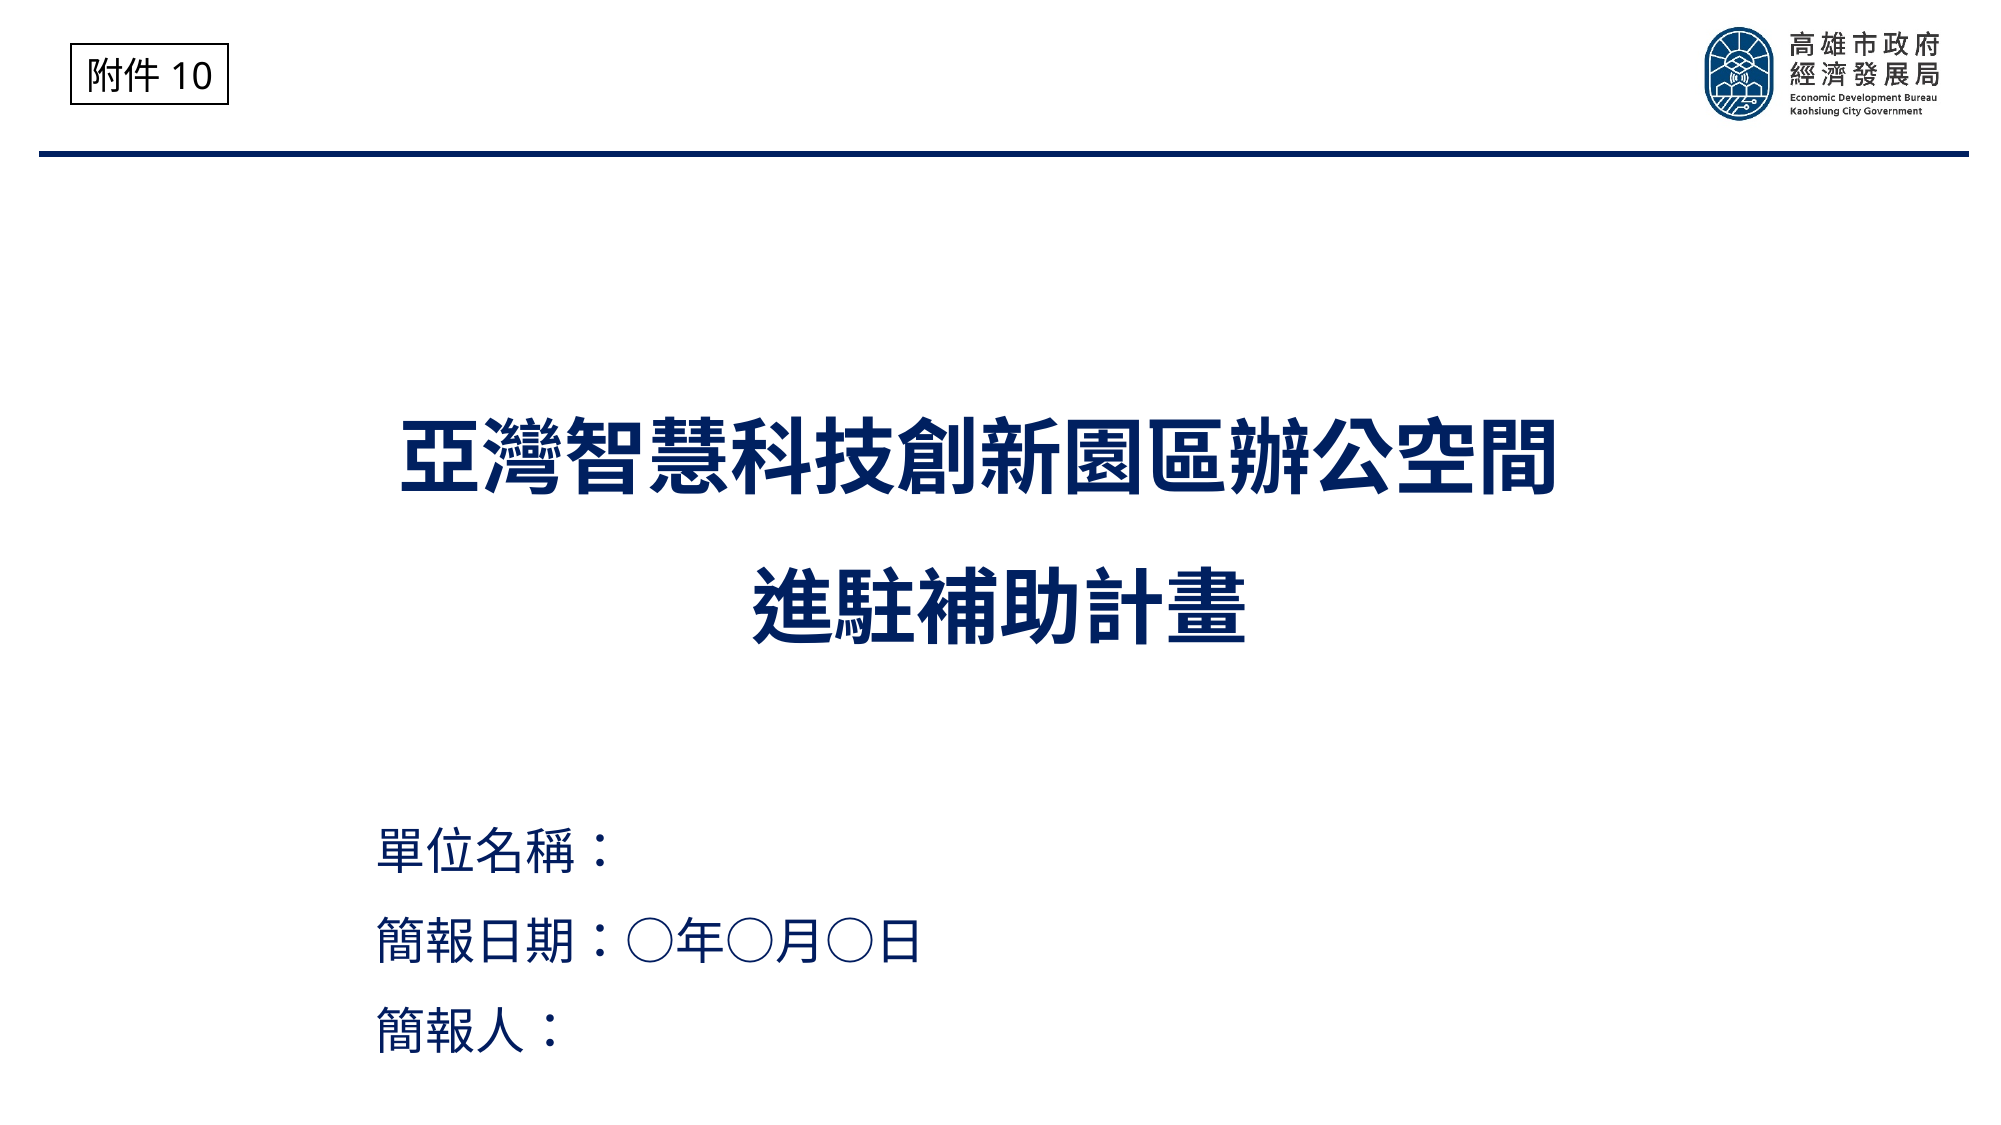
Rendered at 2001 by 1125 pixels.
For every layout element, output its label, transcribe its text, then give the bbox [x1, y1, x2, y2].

text_box 附件10 [71, 44, 229, 105]
text_box 單位名稱： 簡報日期：○年○月○日 簡報人： [360, 781, 1712, 1067]
picture [1662, 7, 1969, 148]
title 亞灣智慧科技創新園區辦公空間 進駐補助計畫 [0, 345, 2000, 662]
